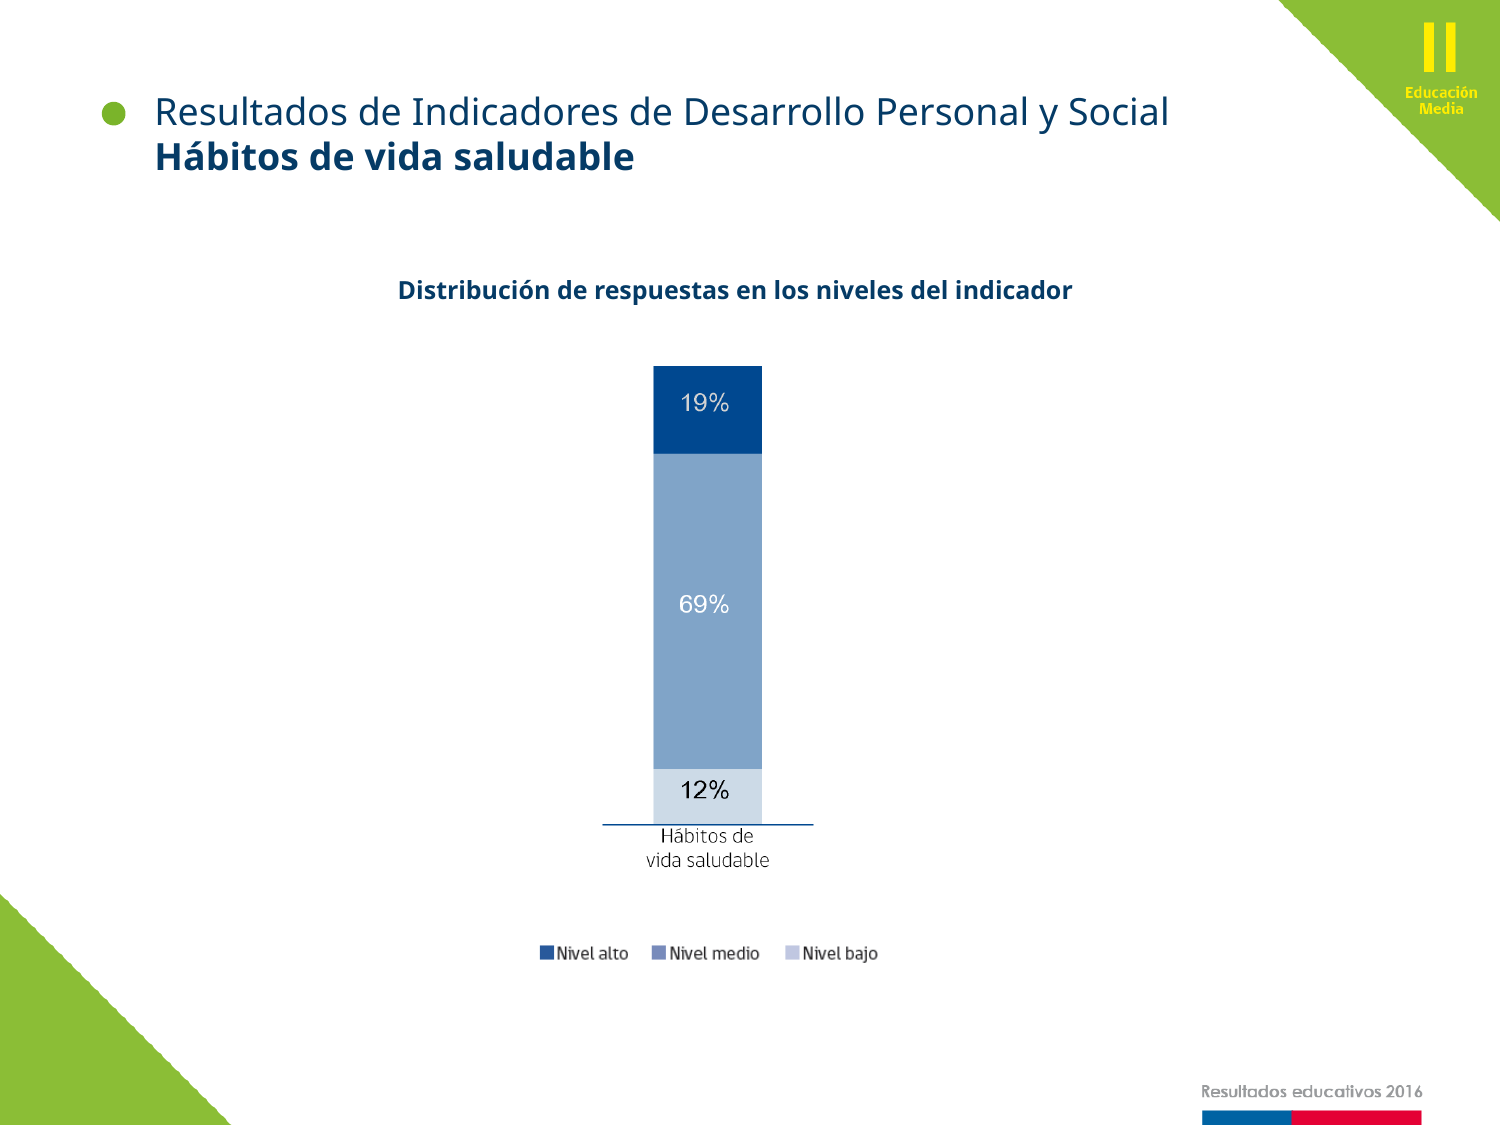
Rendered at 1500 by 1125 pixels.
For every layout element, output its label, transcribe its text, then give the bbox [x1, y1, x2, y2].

text_box [101, 101, 126, 126]
text_box Resultados de Indicadores de Desarrollo Personal y Social Hábitos de vida saludable [139, 80, 1235, 187]
text_box Distribución de respuestas en los niveles del indicador [287, 268, 1185, 313]
picture [0, 0, 1500, 1125]
